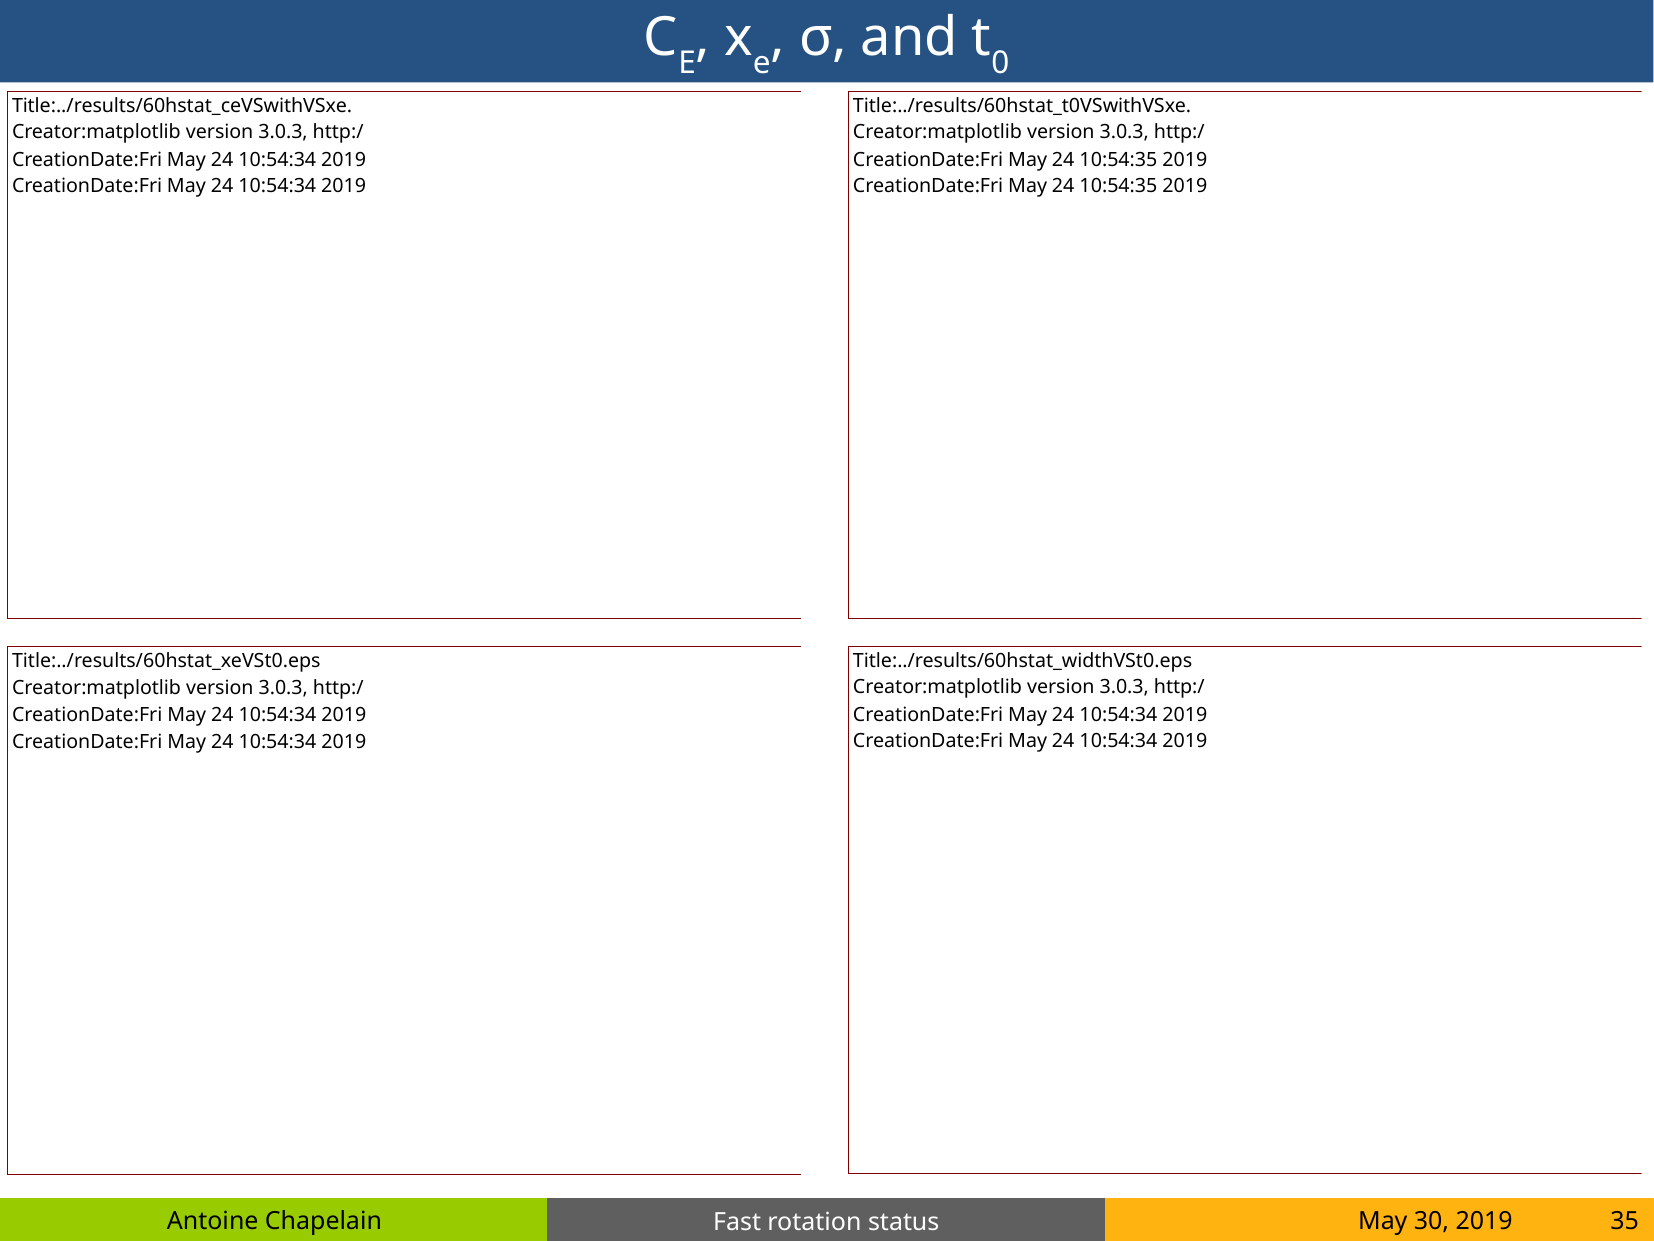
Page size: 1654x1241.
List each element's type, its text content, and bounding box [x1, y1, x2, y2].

picture [846, 645, 1642, 1174]
picture [846, 90, 1642, 619]
picture [5, 645, 801, 1175]
picture [5, 90, 801, 619]
title CE, xe, σ, and t0 [0, 0, 1654, 80]
